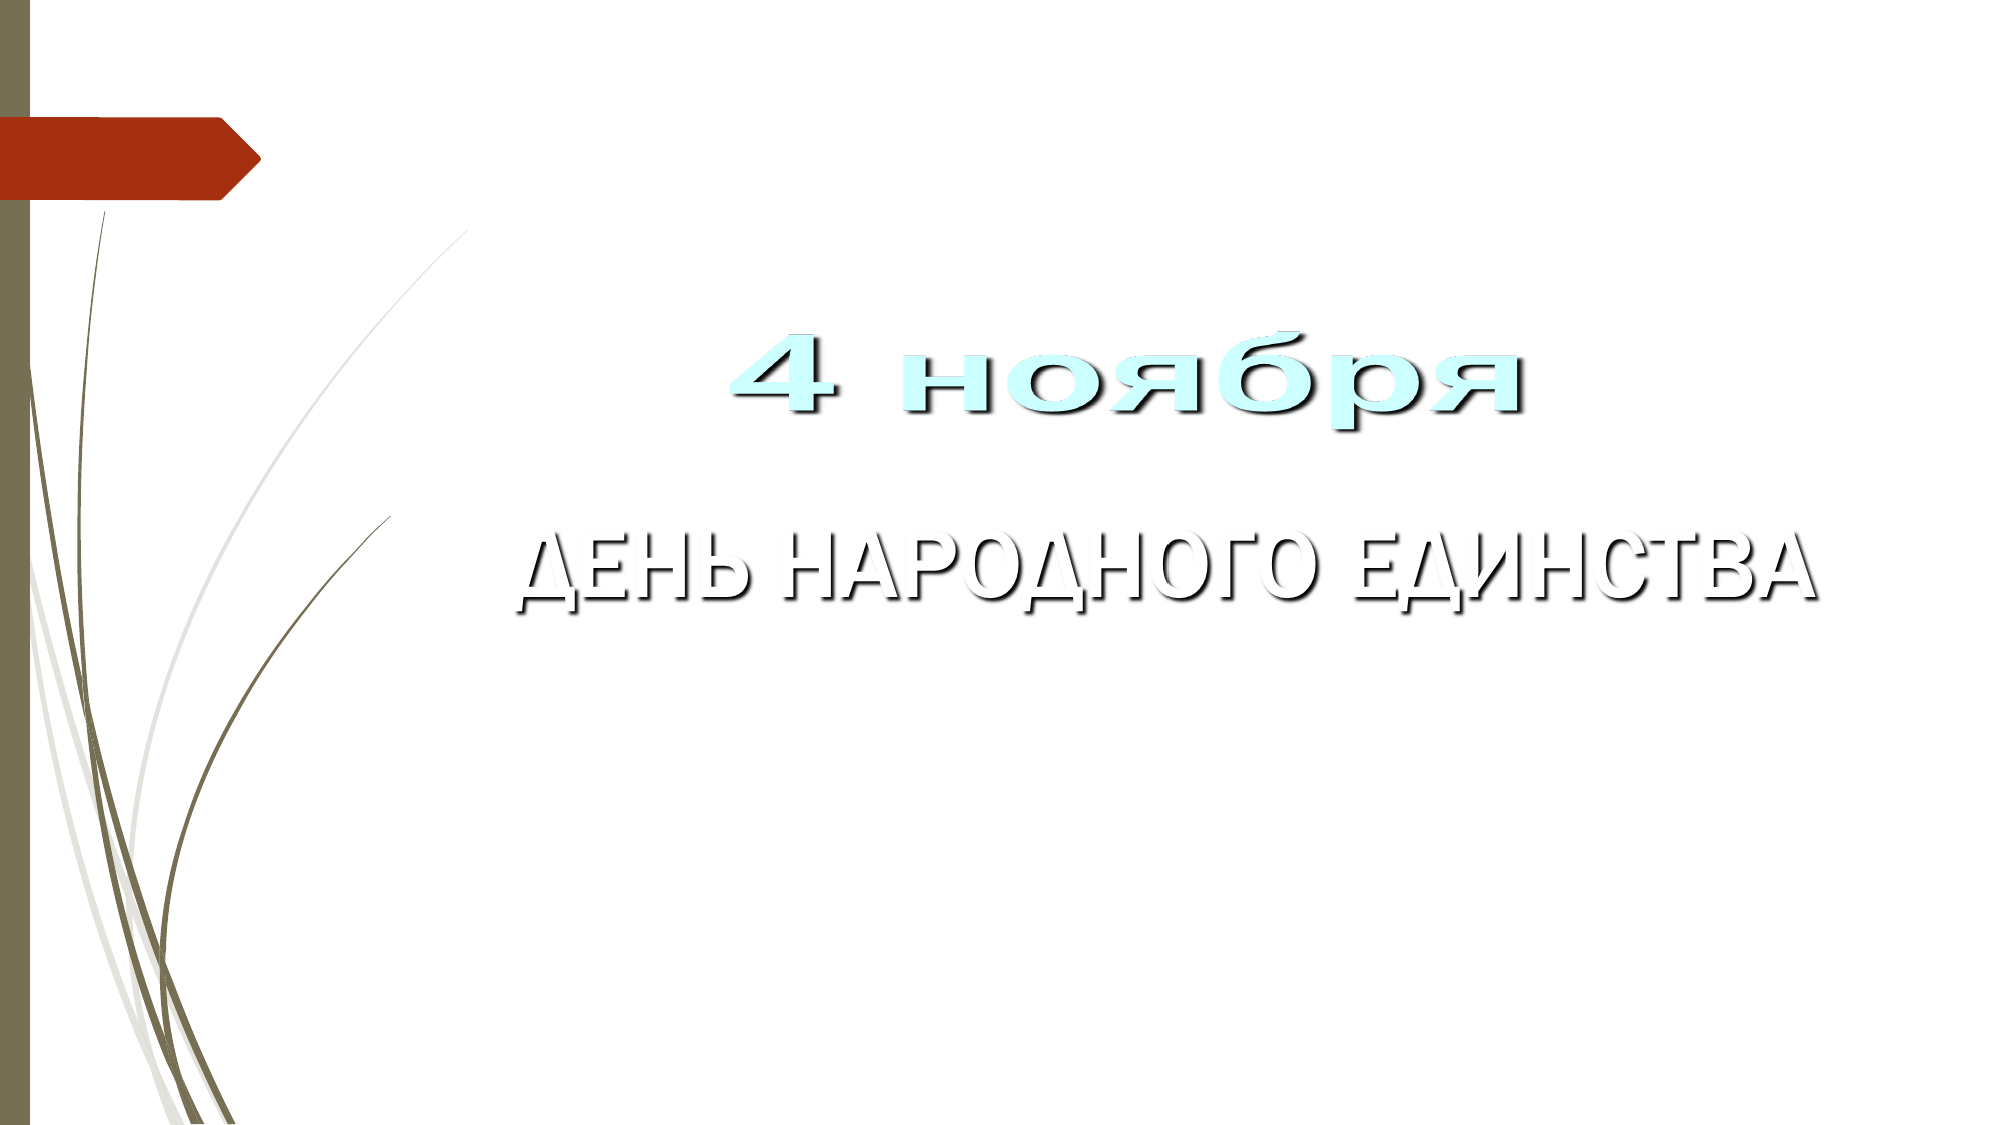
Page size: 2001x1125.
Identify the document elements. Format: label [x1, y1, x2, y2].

picture [452, 267, 1886, 688]
